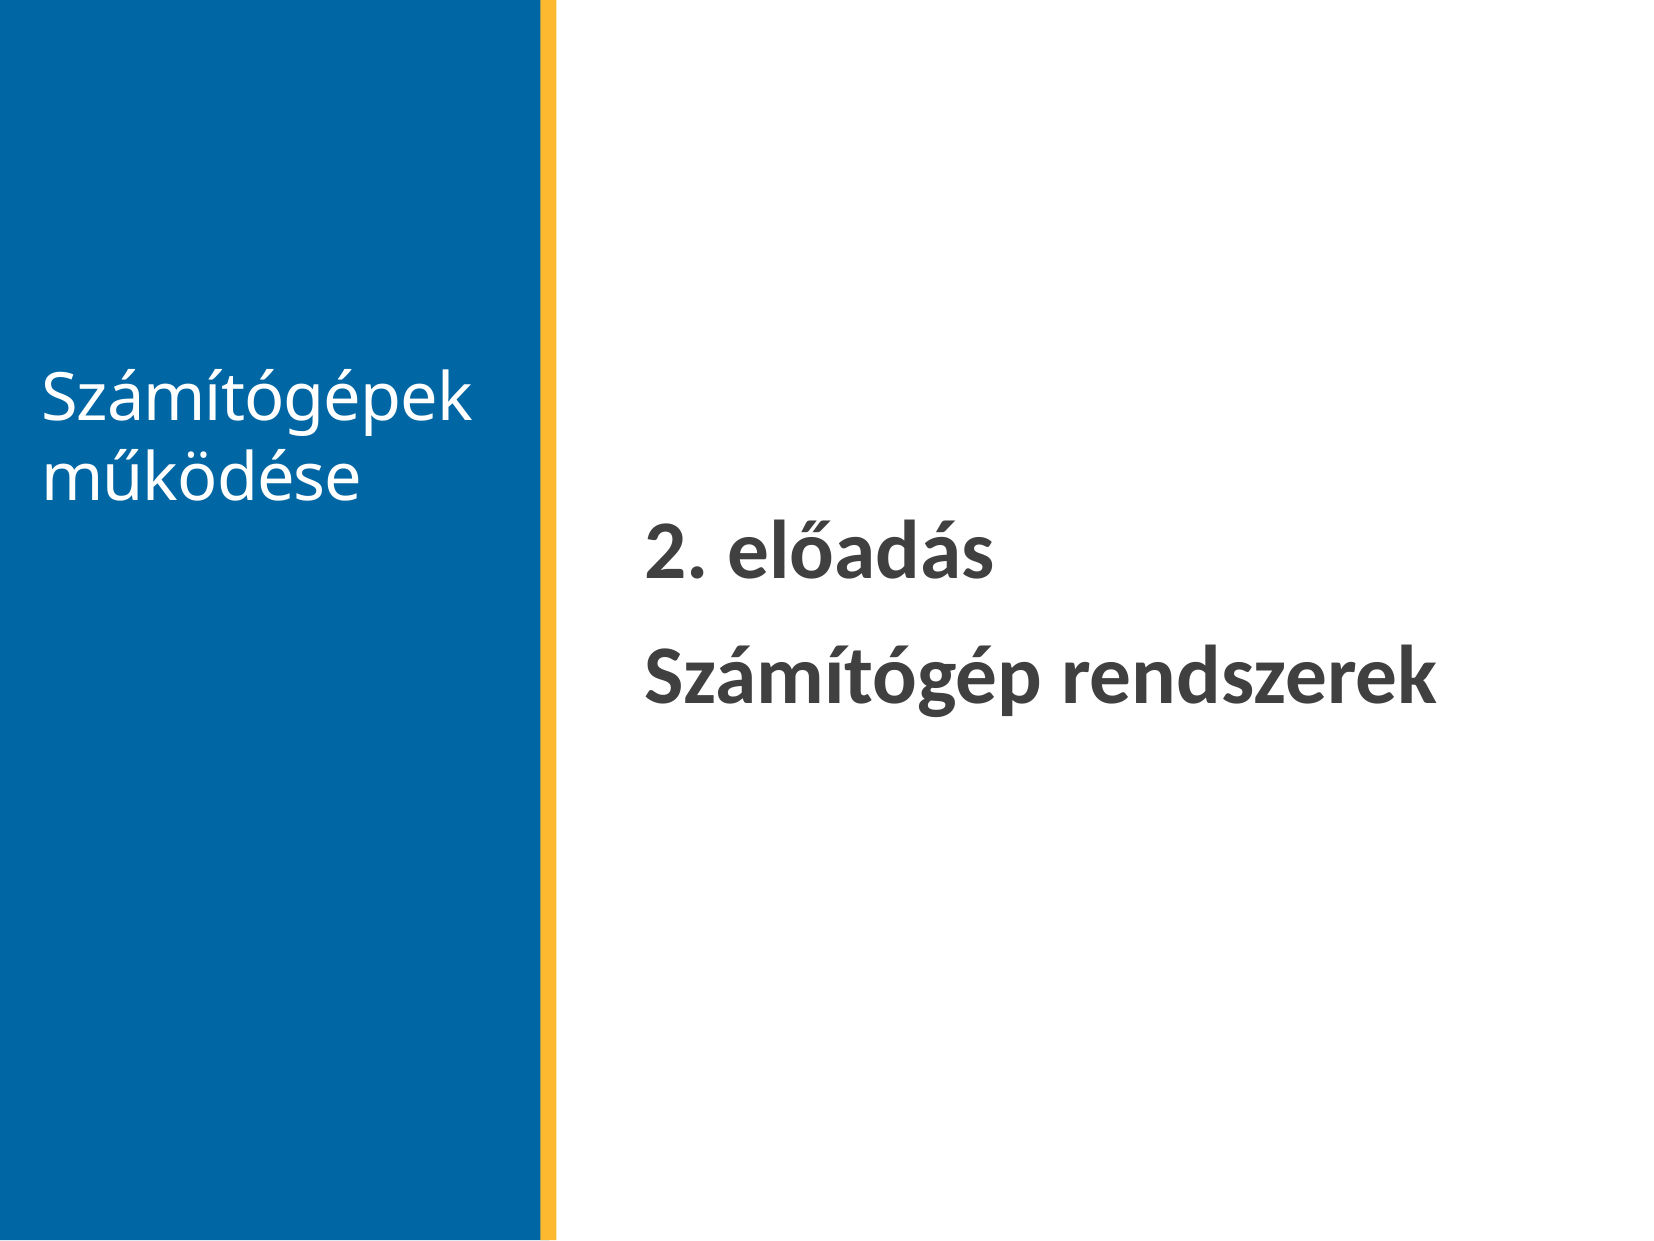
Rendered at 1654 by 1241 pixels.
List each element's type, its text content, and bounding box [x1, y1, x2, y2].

list 2. előadás Számítógép rendszerek [625, 132, 1532, 1084]
title Számítógépek működése [25, 107, 497, 521]
